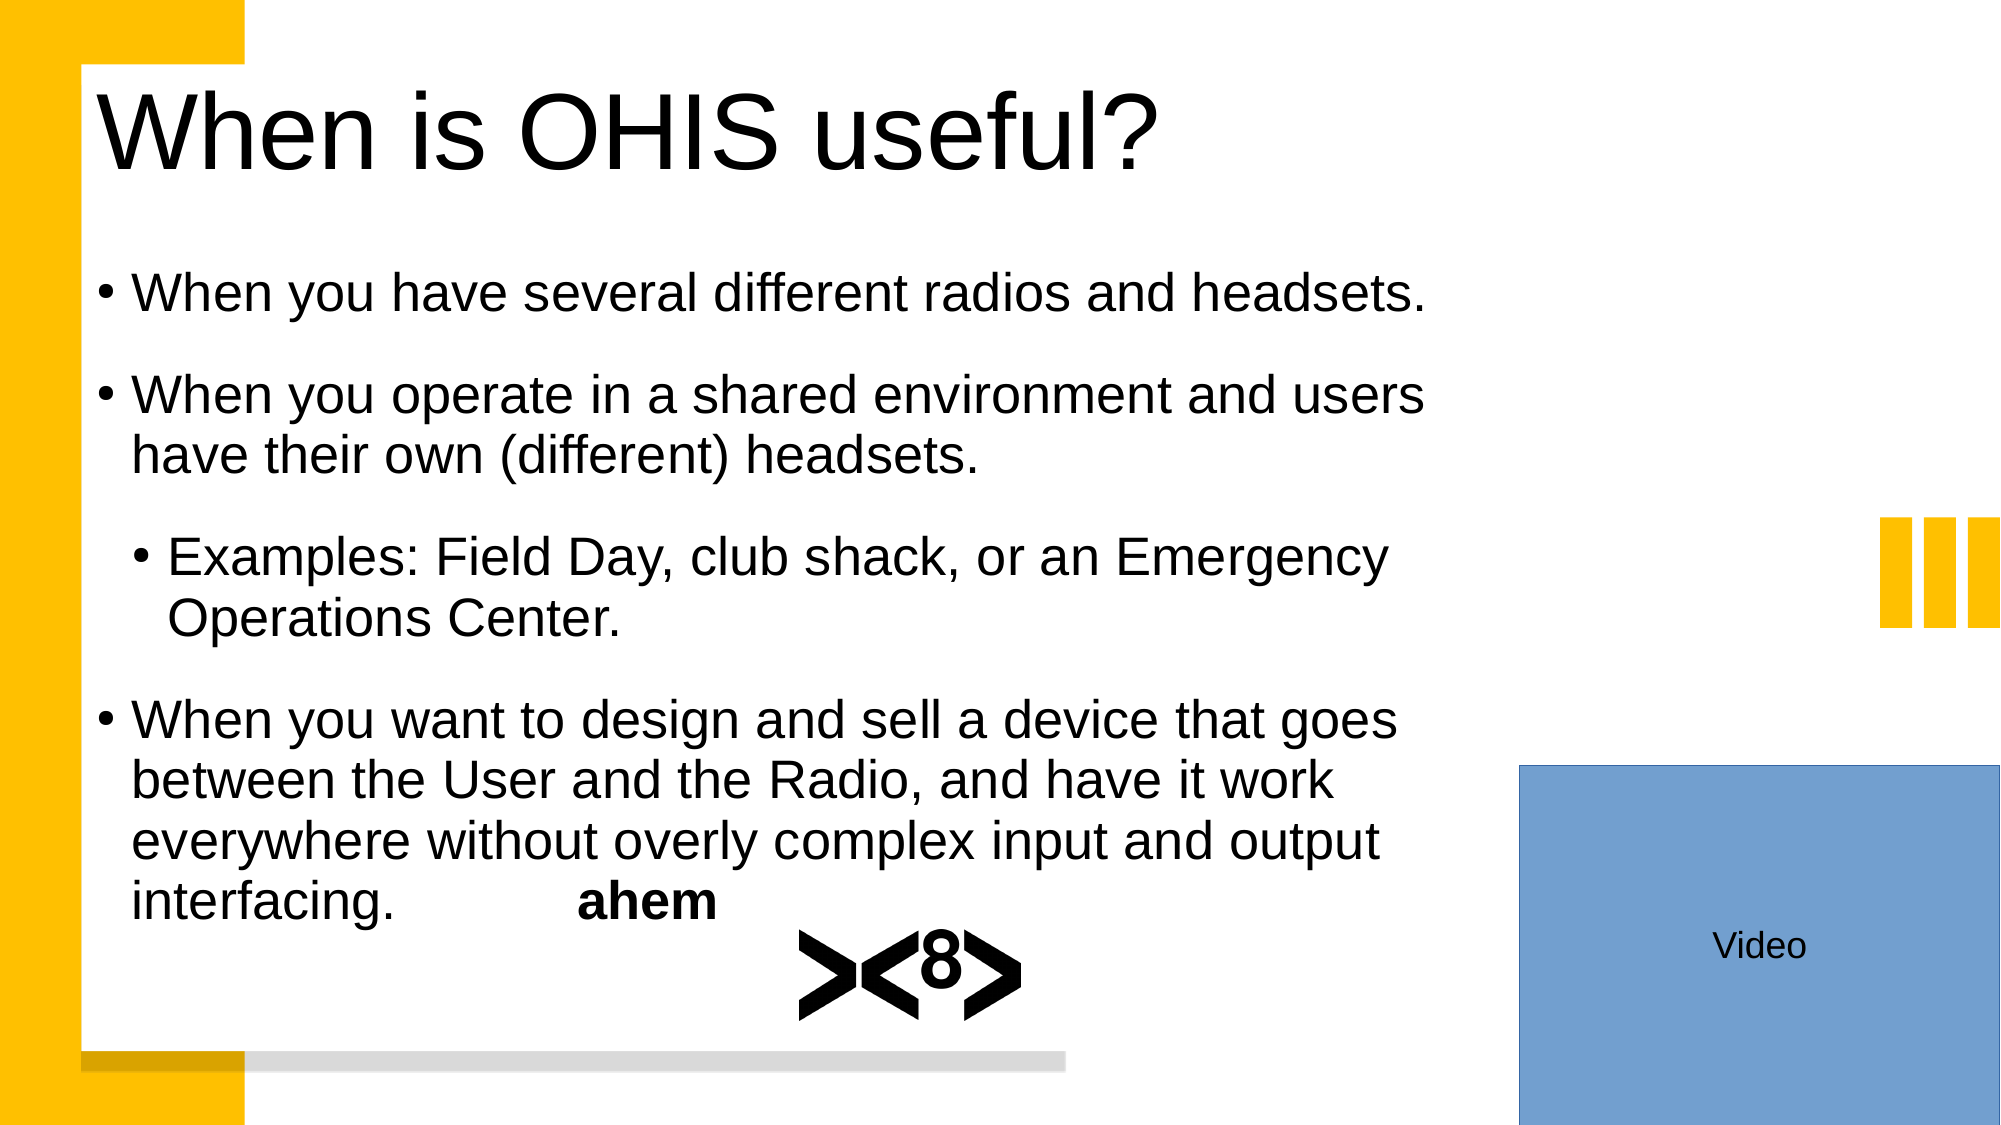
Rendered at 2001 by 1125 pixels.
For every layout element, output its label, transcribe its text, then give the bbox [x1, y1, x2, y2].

text_box [0, 0, 2000, 1125]
text_box Video [1519, 765, 2000, 1125]
text_box When you have several different radios and headsets. When you operate in a shared environment and users have their own (different) headsets. Examples: Field Day, club shack, or an Emergency Operations Center. When you want to design and sell a device that goes between the User and the Radio, and have it work everywhere without overly complex input and output interfacing. ahem [81, 254, 1516, 1041]
picture [799, 929, 1021, 1021]
text_box When is OHIS useful? [81, 64, 1921, 201]
